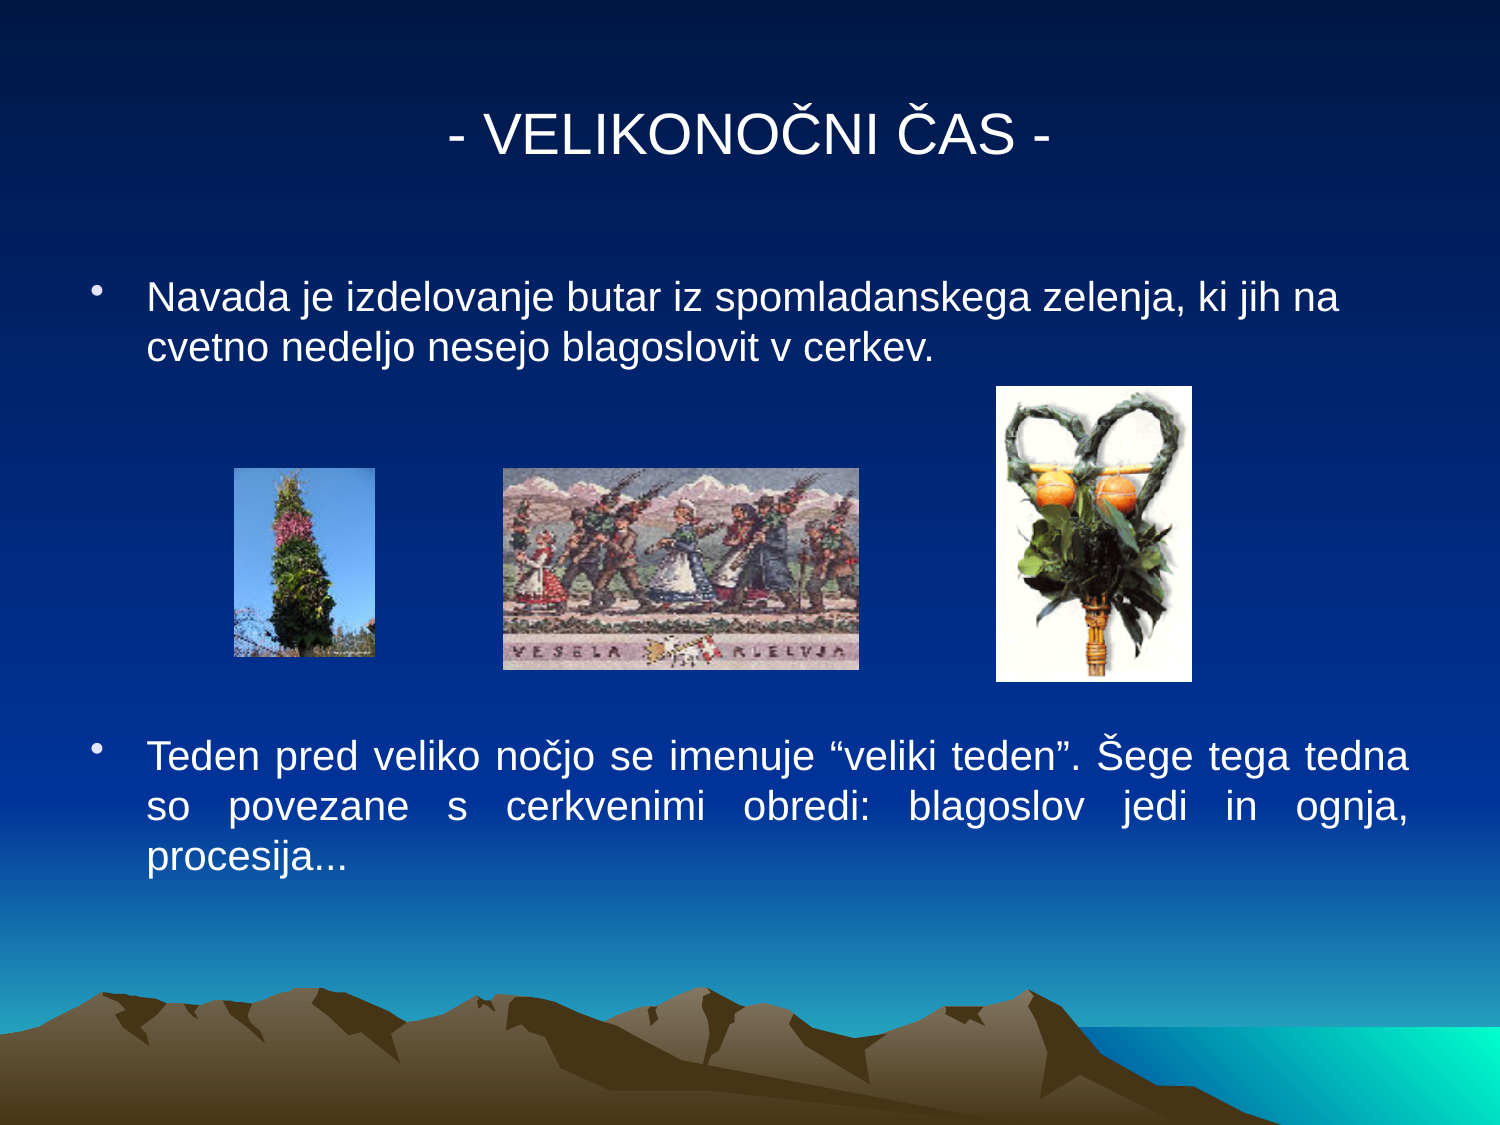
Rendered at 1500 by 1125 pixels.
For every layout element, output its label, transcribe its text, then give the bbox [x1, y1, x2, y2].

picture [996, 386, 1192, 682]
picture [234, 468, 375, 657]
picture [503, 468, 859, 670]
title - VELIKONOČNI ČAS - [75, 37, 1425, 225]
list Navada je izdelovanje butar iz spomladanskega zelenja, ki jih na cvetno nedeljo nesejo blagoslovit v cerkev. Teden pred veliko nočjo se imenuje “veliki teden”. Šege tega tedna so povezane s cerkvenimi obredi: blagoslov jedi in ognja, procesija... [75, 262, 1425, 903]
